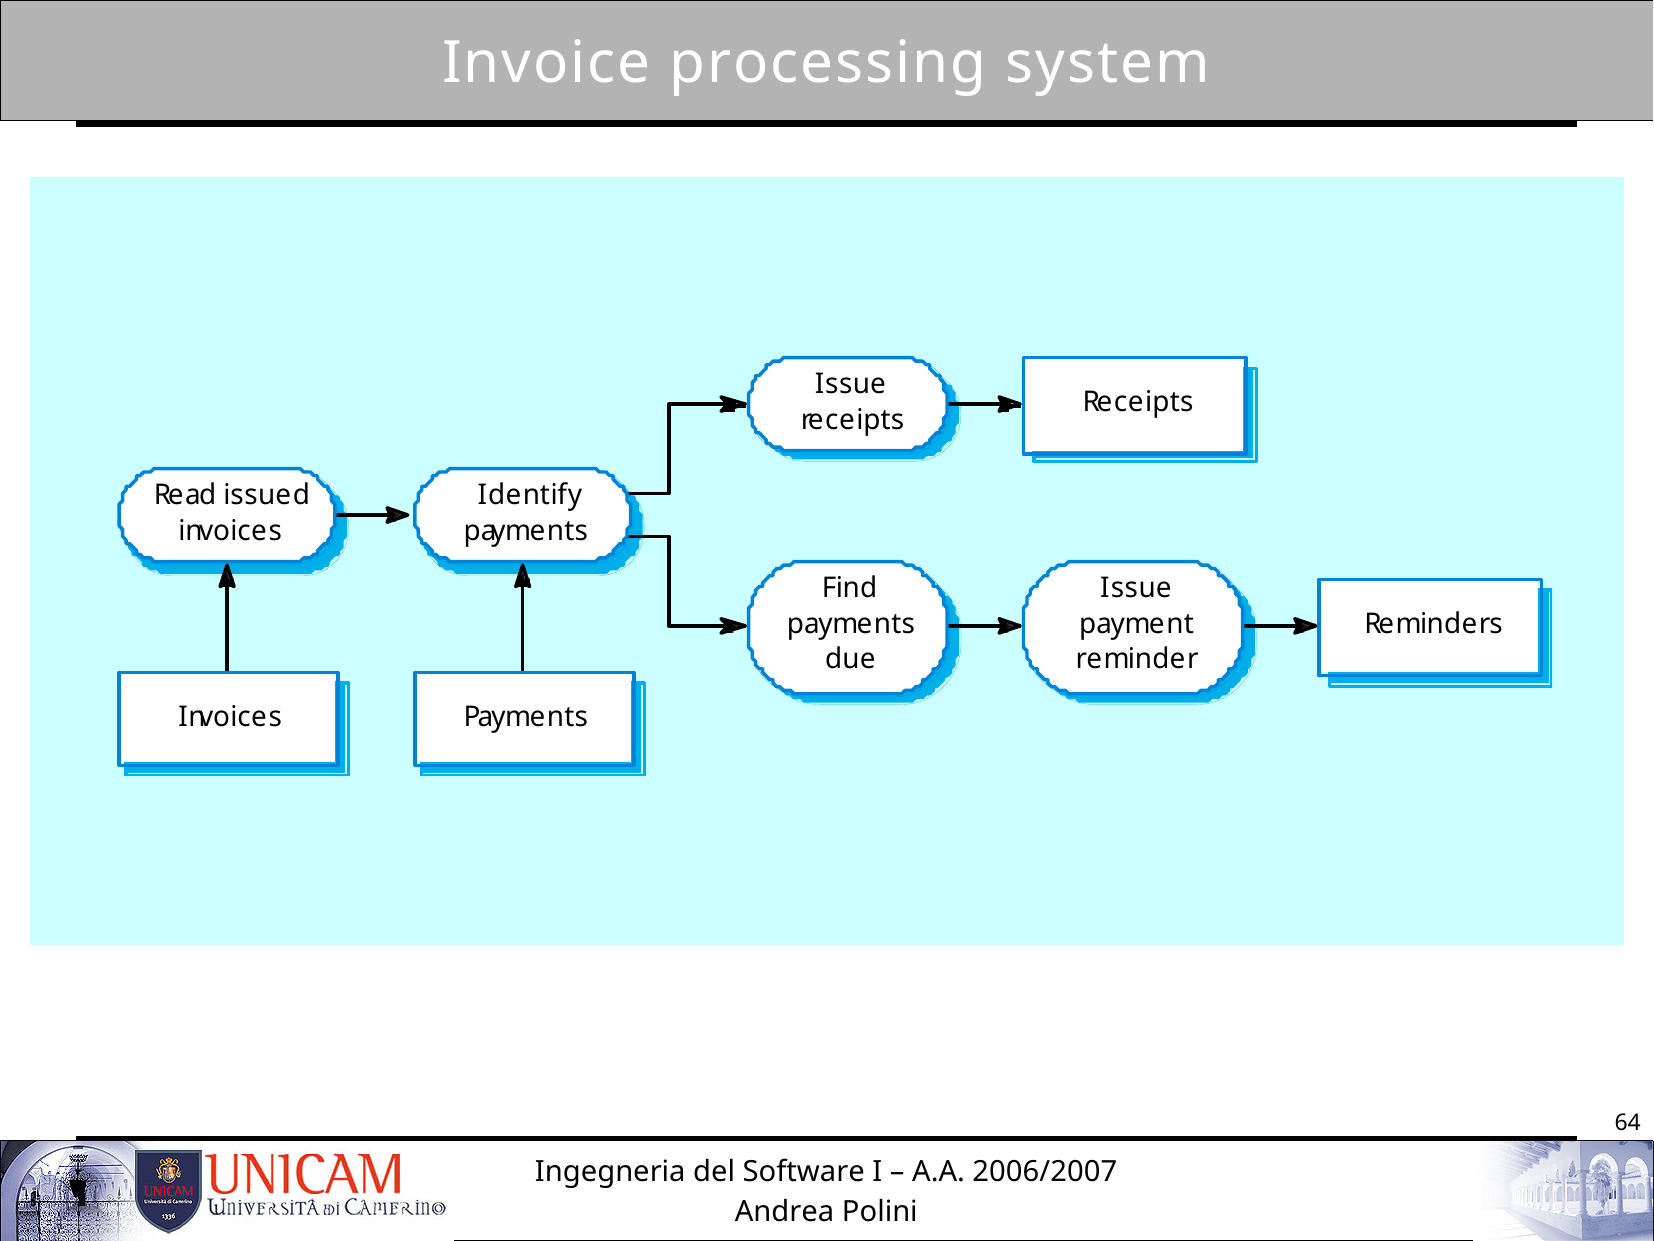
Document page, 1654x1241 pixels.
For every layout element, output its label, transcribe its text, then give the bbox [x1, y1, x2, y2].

picture [1473, 1141, 1654, 1241]
picture [0, 1141, 454, 1241]
picture [115, 354, 1553, 776]
title Invoice processing system [0, 0, 1653, 121]
text_box [29, 176, 1625, 945]
